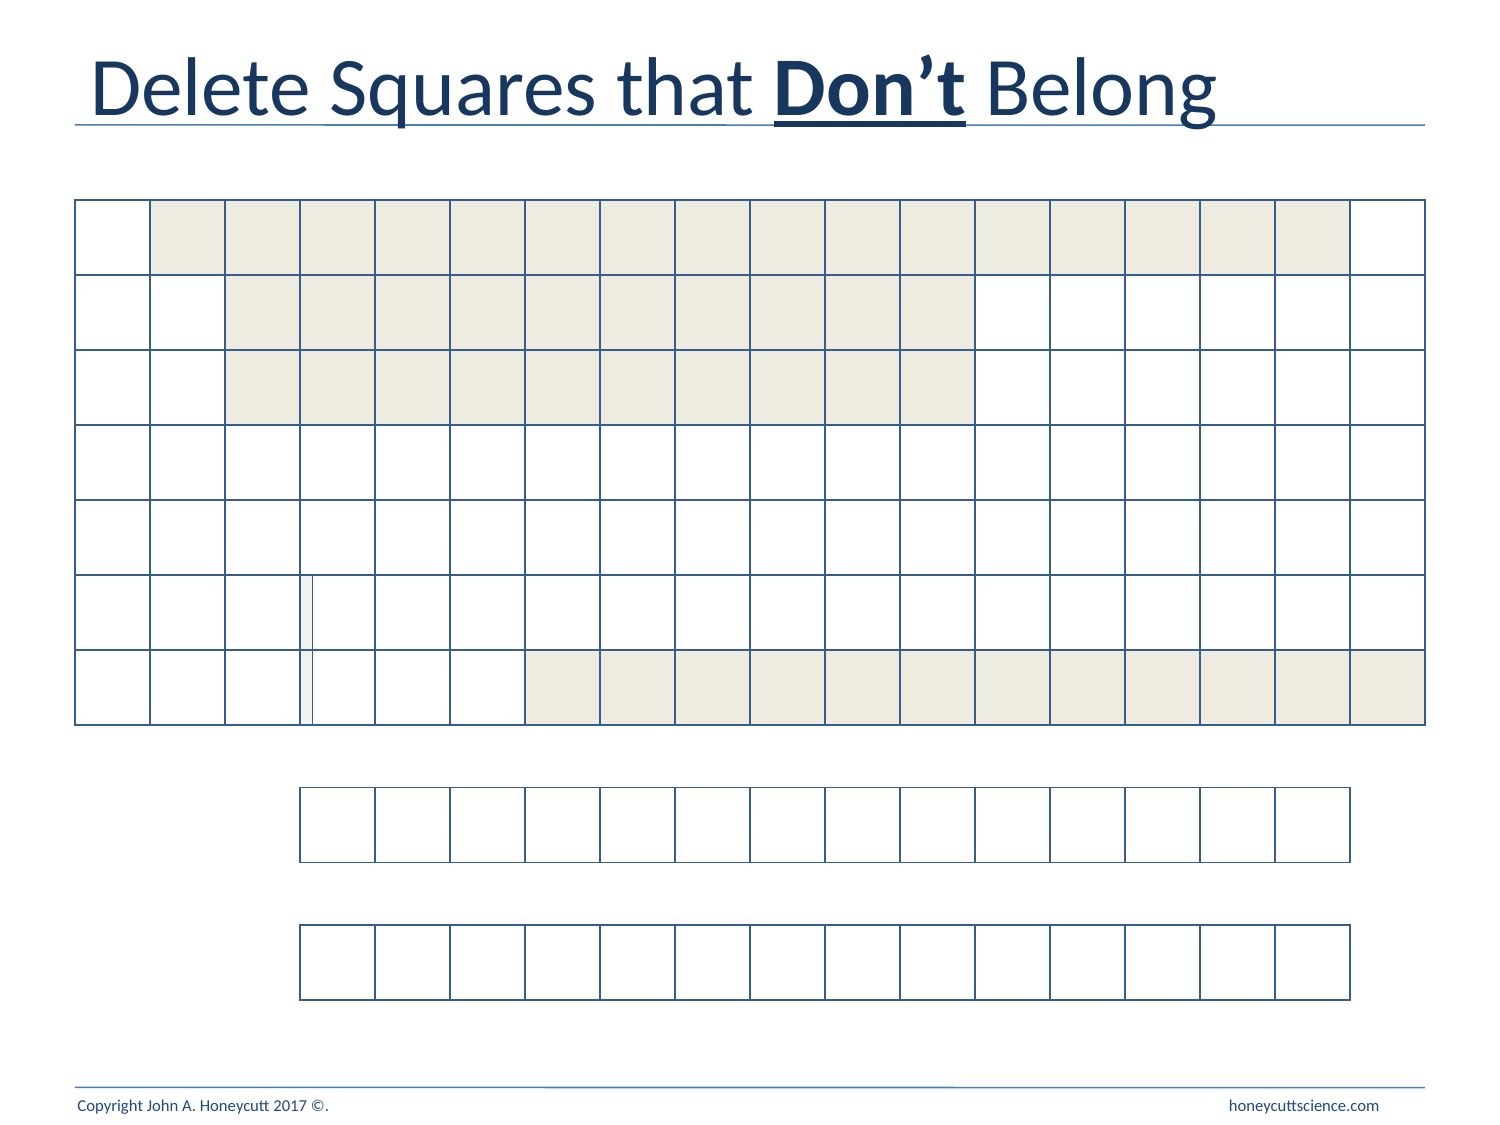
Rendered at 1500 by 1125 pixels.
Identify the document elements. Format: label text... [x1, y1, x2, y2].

title Delete Squares that Don’t Belong [75, 45, 1425, 121]
text_box [149, 199, 1350, 425]
text_box [524, 649, 1425, 725]
